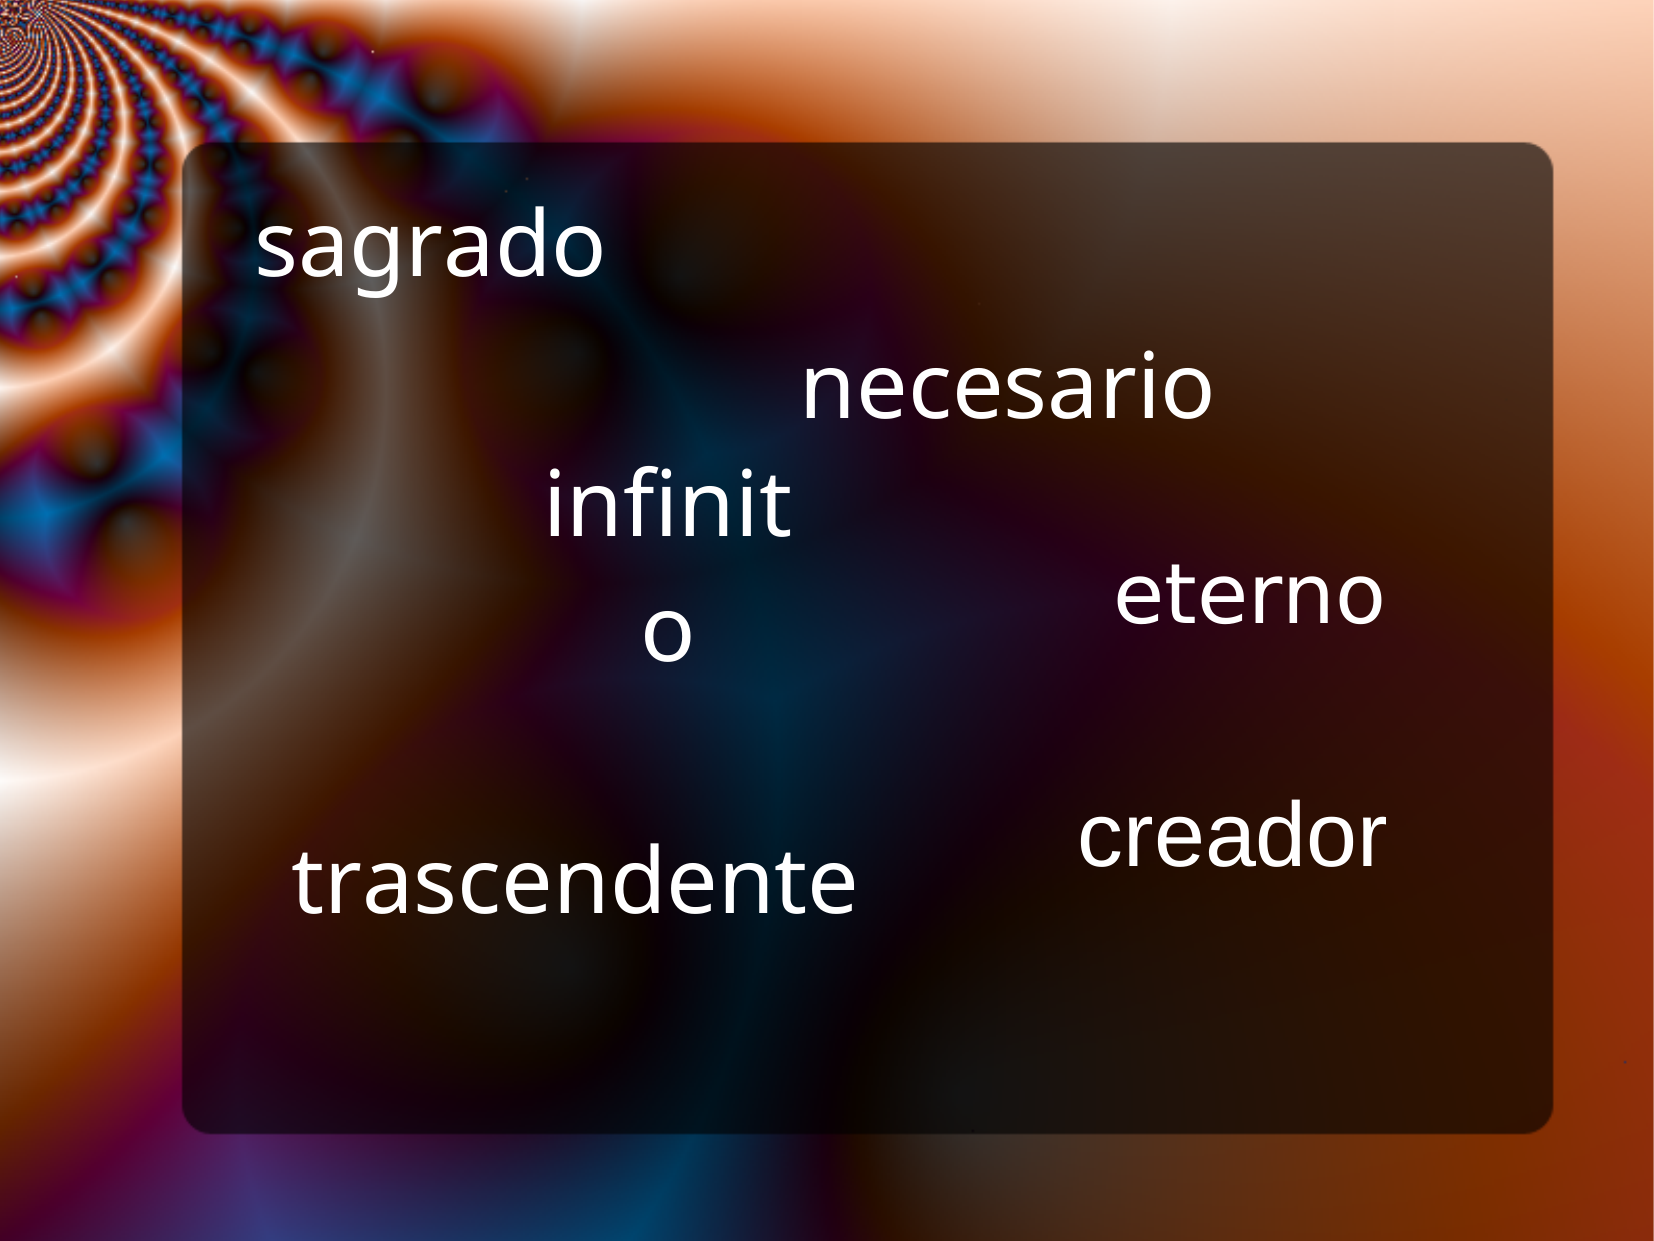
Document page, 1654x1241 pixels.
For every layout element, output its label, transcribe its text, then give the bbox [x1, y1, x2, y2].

text_box trascendente [236, 819, 916, 937]
picture [0, 0, 1654, 1241]
text_box infinito [520, 508, 816, 619]
text_box eterno [1098, 545, 1402, 643]
title sagrado [206, 156, 827, 325]
text_box creador [1062, 783, 1404, 886]
text_box necesario [794, 310, 1222, 456]
